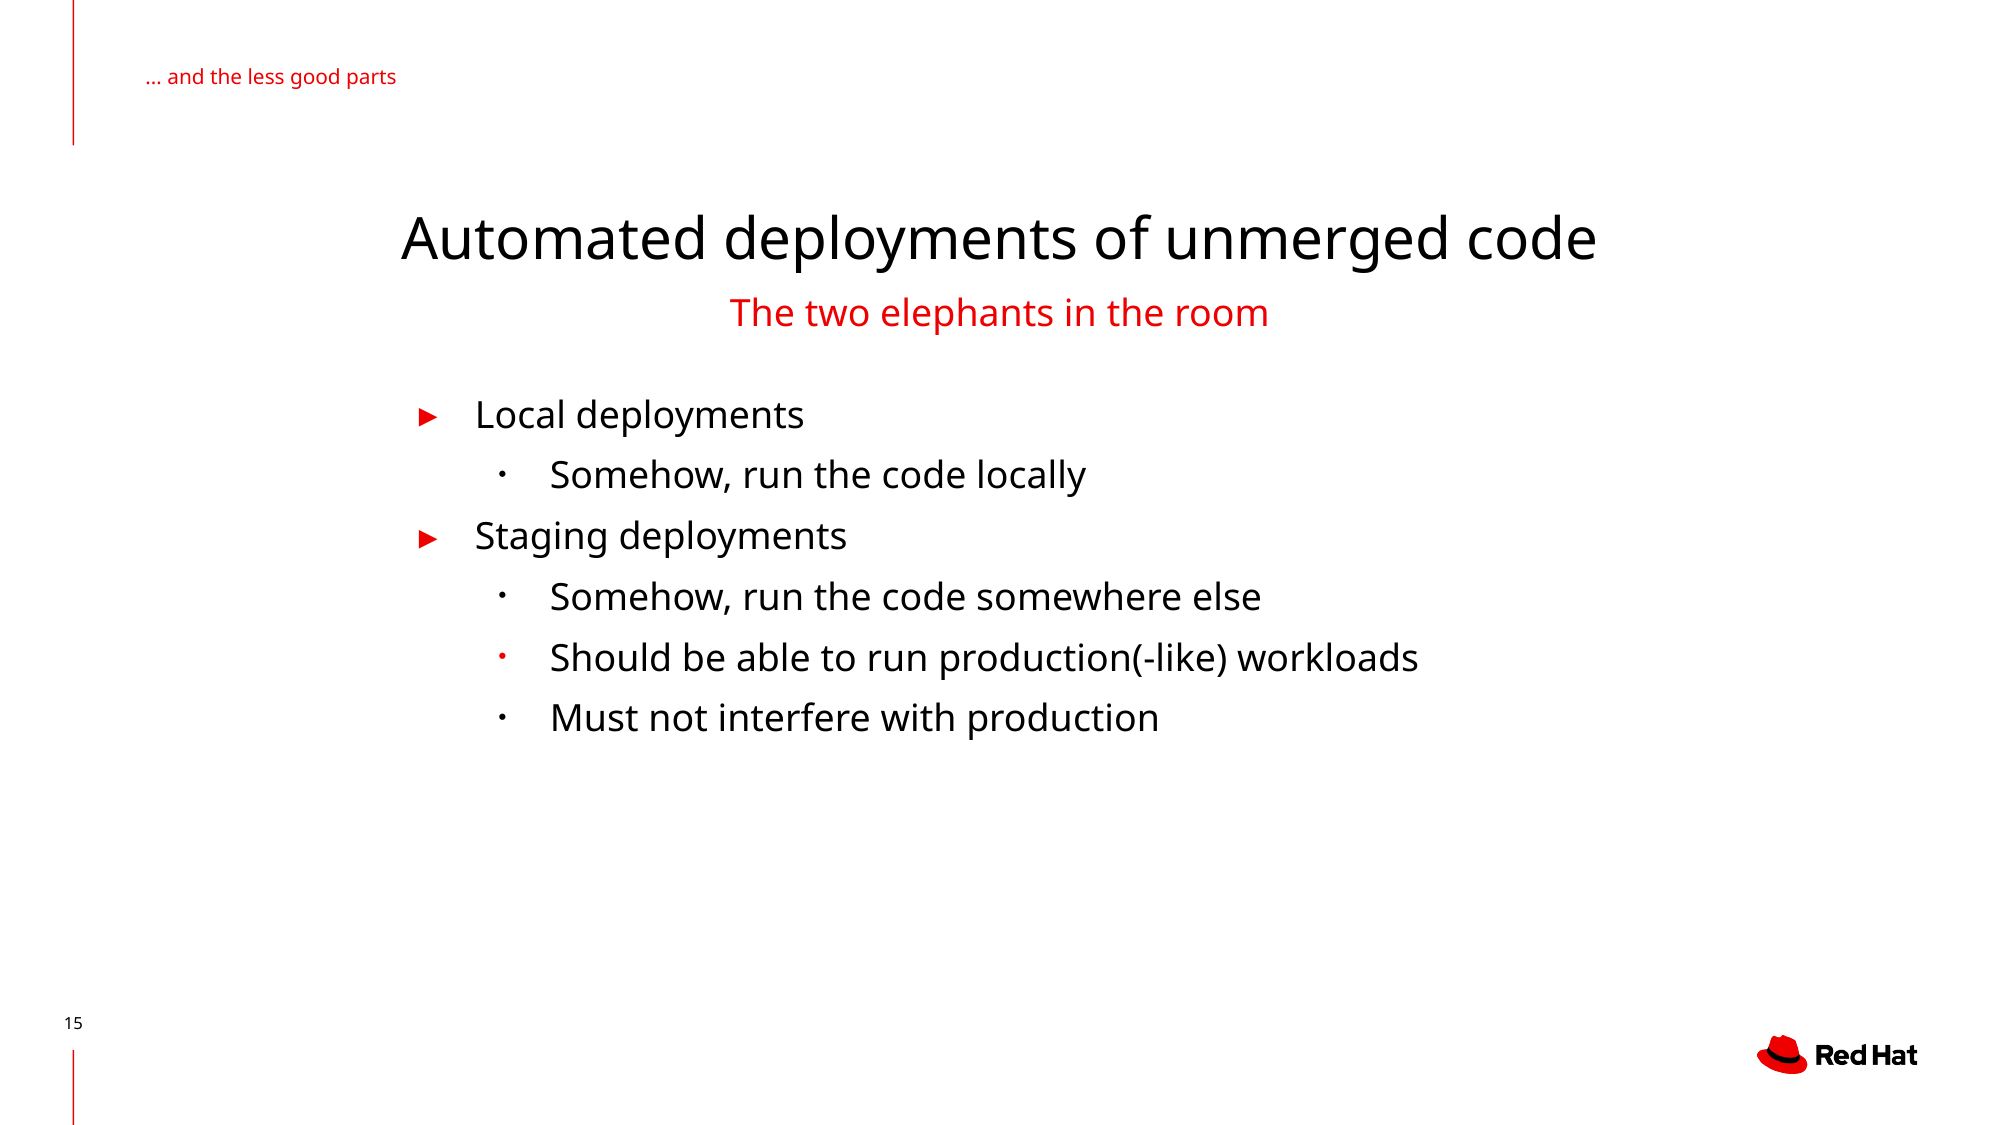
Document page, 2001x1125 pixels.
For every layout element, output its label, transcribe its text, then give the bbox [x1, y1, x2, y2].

subtitle … and the less good parts [73, 9, 919, 143]
slide_number <number> [13, 1012, 134, 1036]
picture [1757, 1035, 1918, 1074]
title Automated deployments of unmerged code [145, 180, 1855, 271]
subtitle The two elephants in the room [145, 271, 1855, 320]
list Local deployments Somehow, run the code locally Staging deployments Somehow, run the code somewhere else Should be able to run production(-like) workloads Must not interfere with production [399, 375, 1600, 975]
